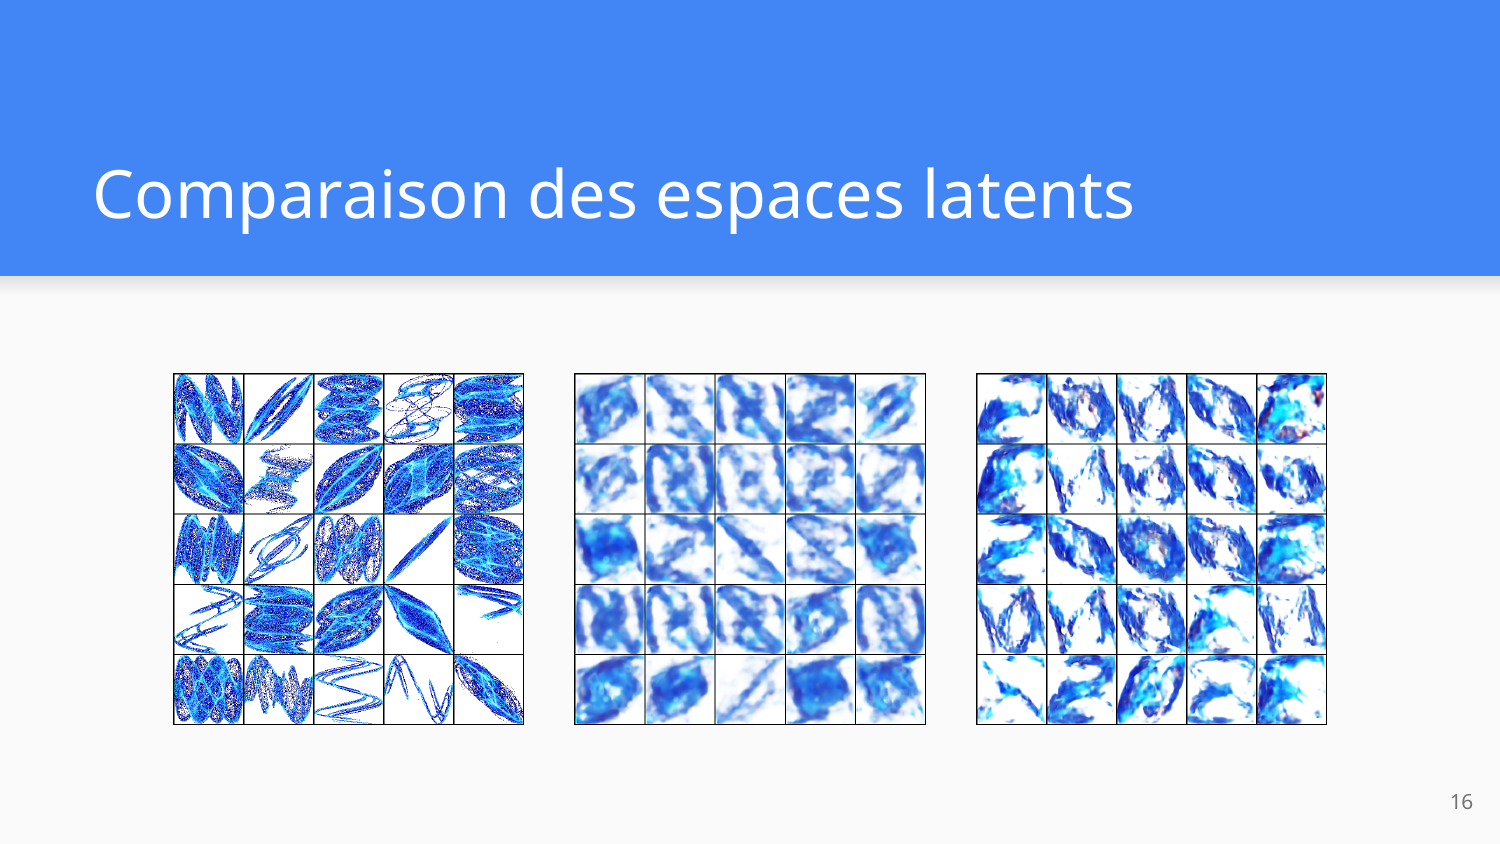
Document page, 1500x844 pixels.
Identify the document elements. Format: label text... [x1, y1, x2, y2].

title Comparaison des espaces latents [77, 121, 1427, 248]
slide_number <number> [1398, 770, 1489, 835]
picture [976, 373, 1327, 725]
picture [574, 373, 926, 725]
picture [173, 373, 524, 725]
